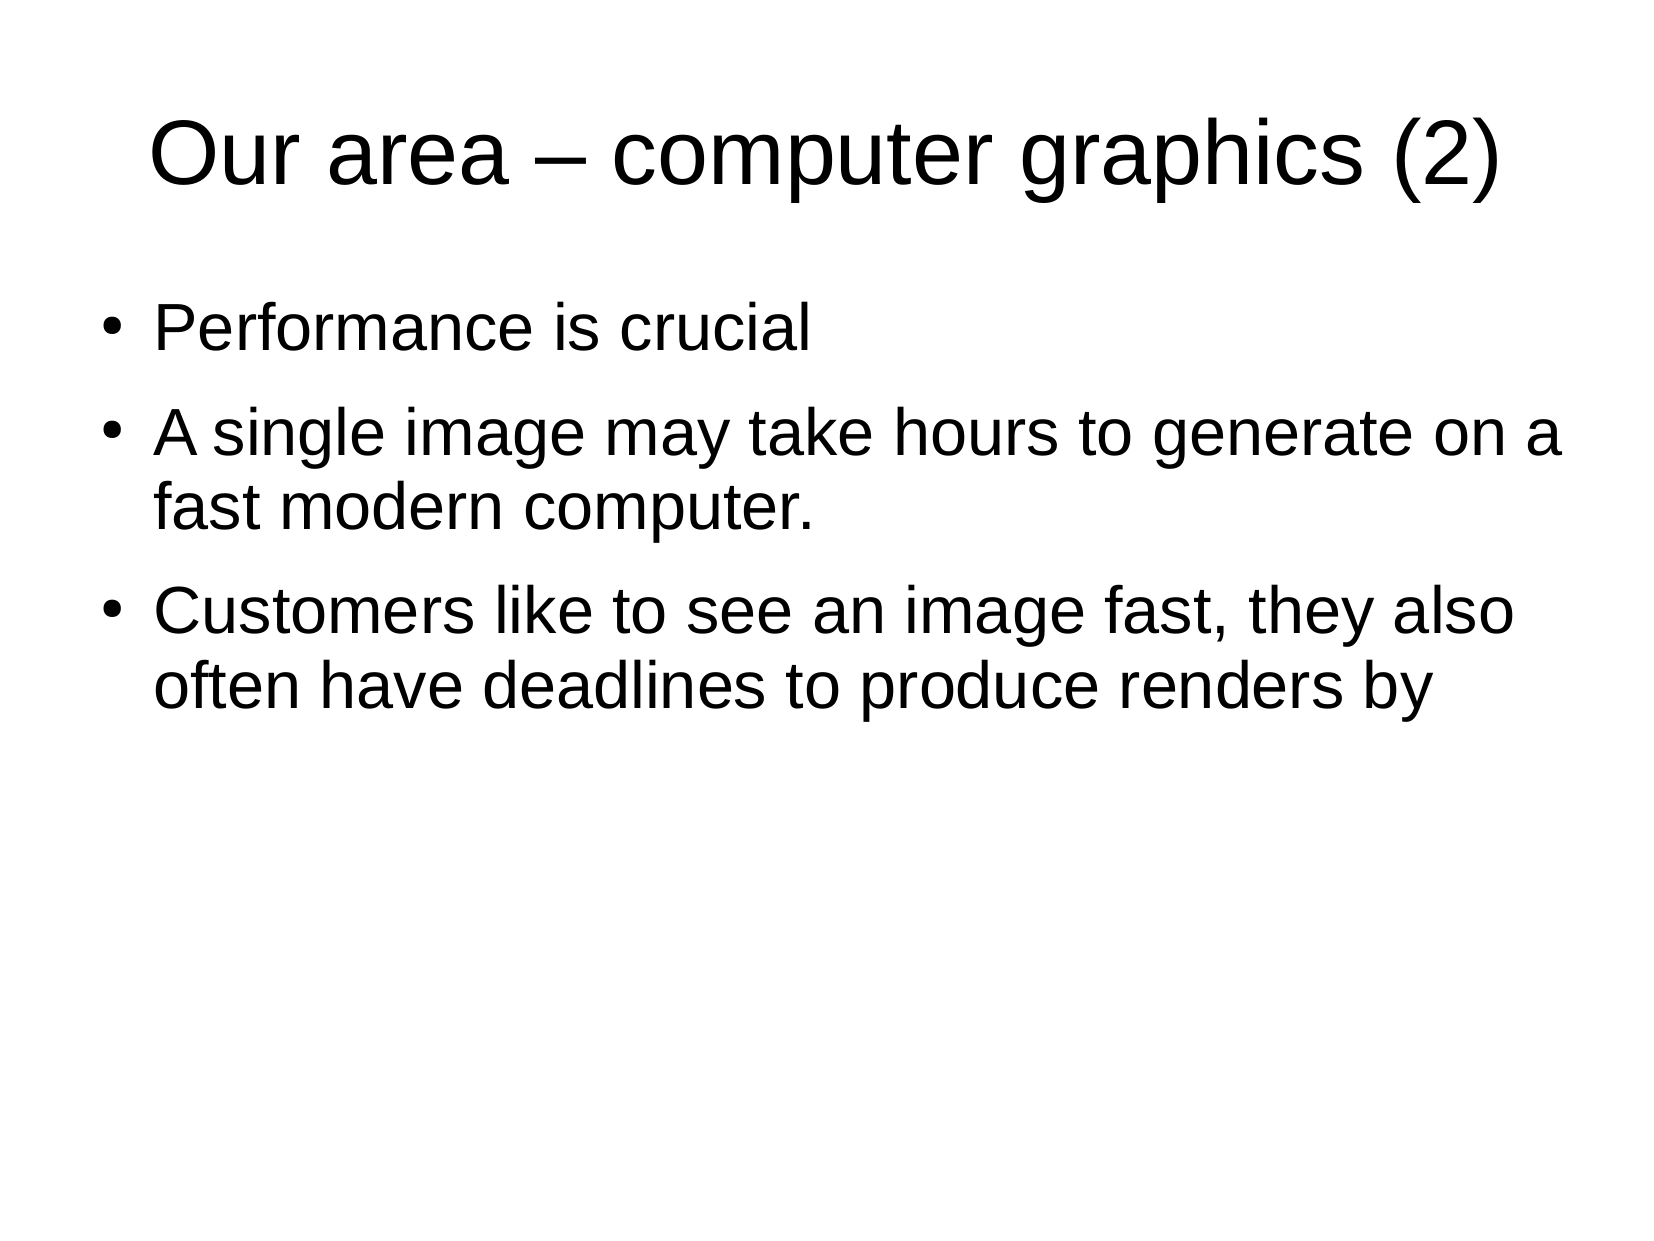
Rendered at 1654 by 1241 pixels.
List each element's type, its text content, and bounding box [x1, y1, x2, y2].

list Performance is crucial A single image may take hours to generate on a fast modern computer. Customers like to see an image fast, they also often have deadlines to produce renders by [82, 290, 1571, 1010]
title Our area – computer graphics (2) [82, 49, 1571, 257]
